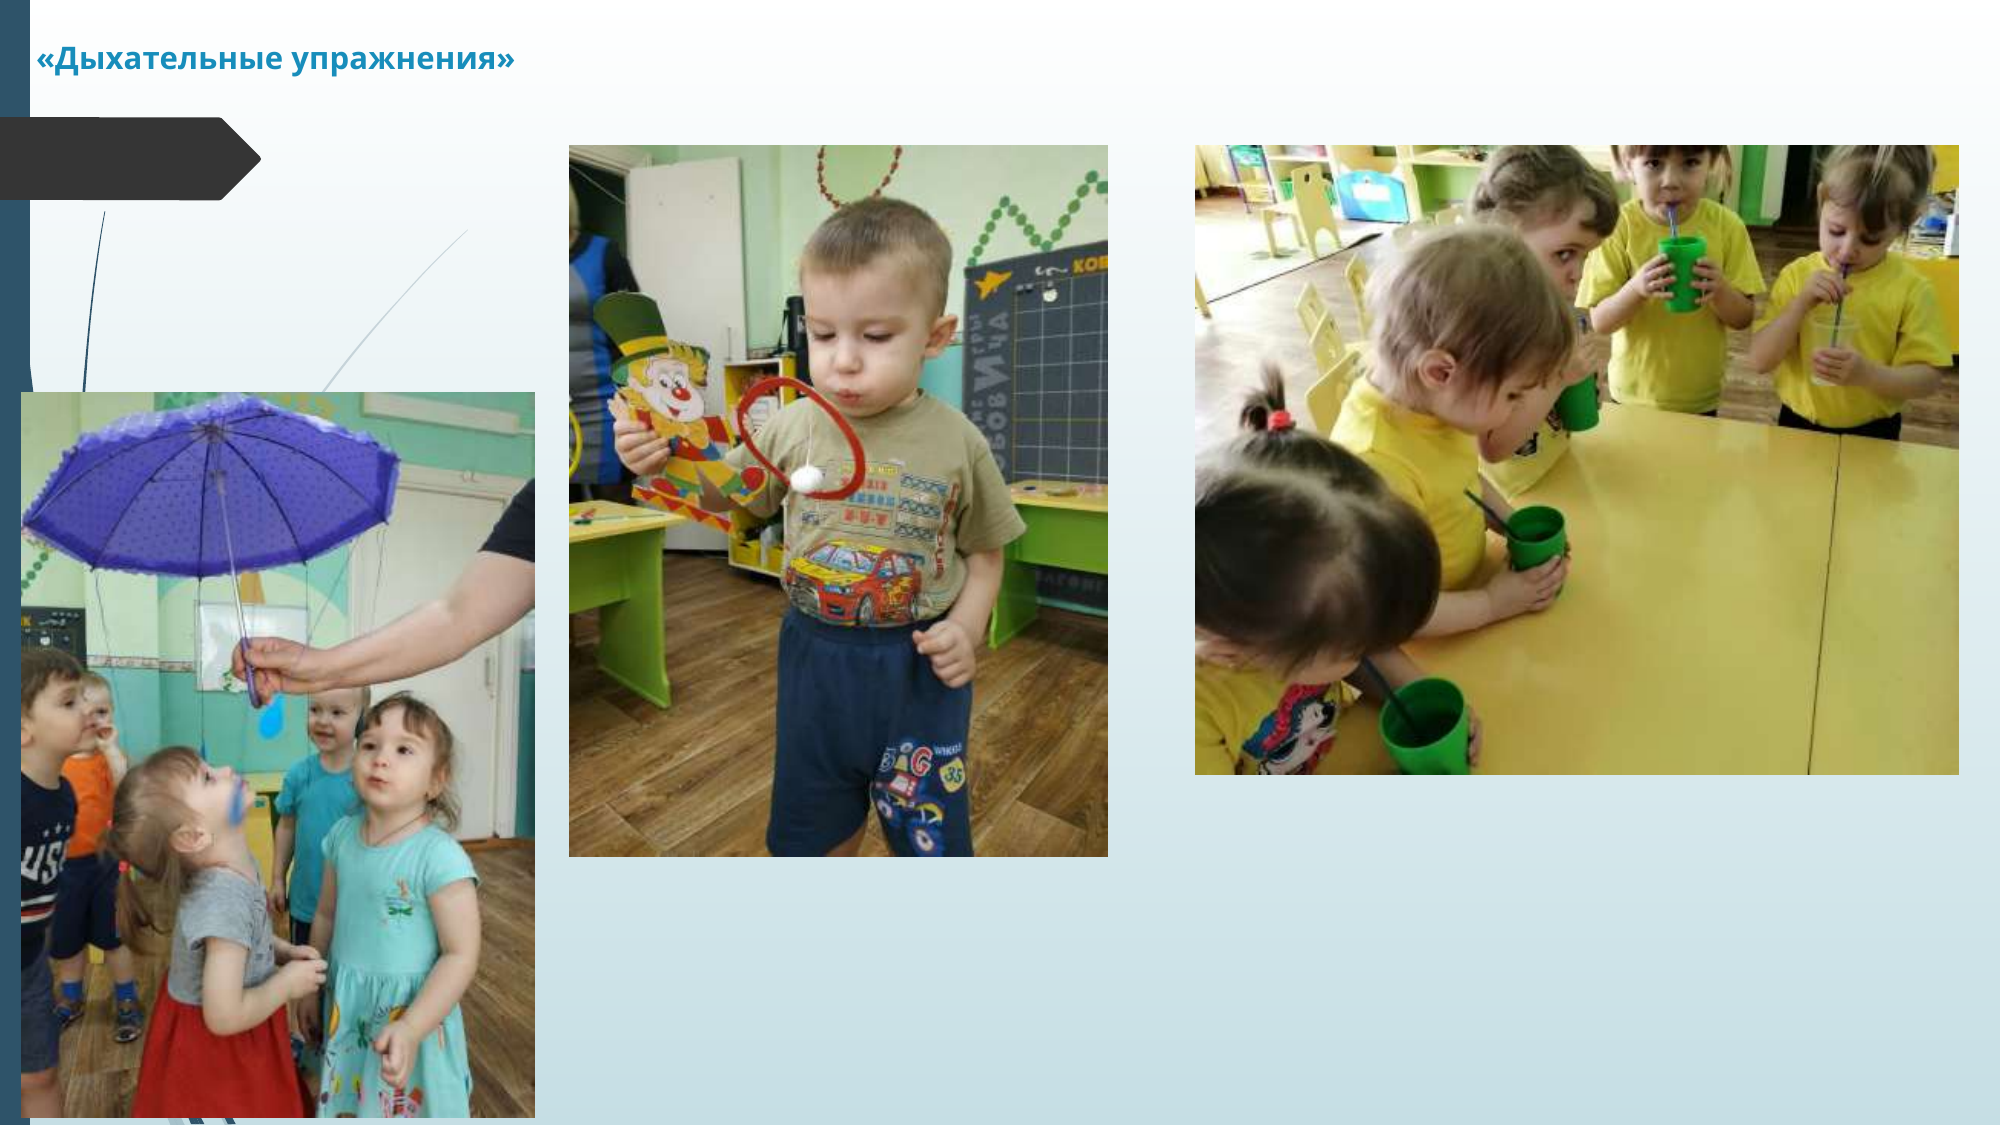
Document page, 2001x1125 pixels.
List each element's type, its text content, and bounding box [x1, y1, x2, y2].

picture [21, 392, 535, 1118]
picture [1195, 145, 1959, 775]
title «Дыхательные упражнения» [21, 30, 1560, 146]
picture [569, 145, 1108, 857]
